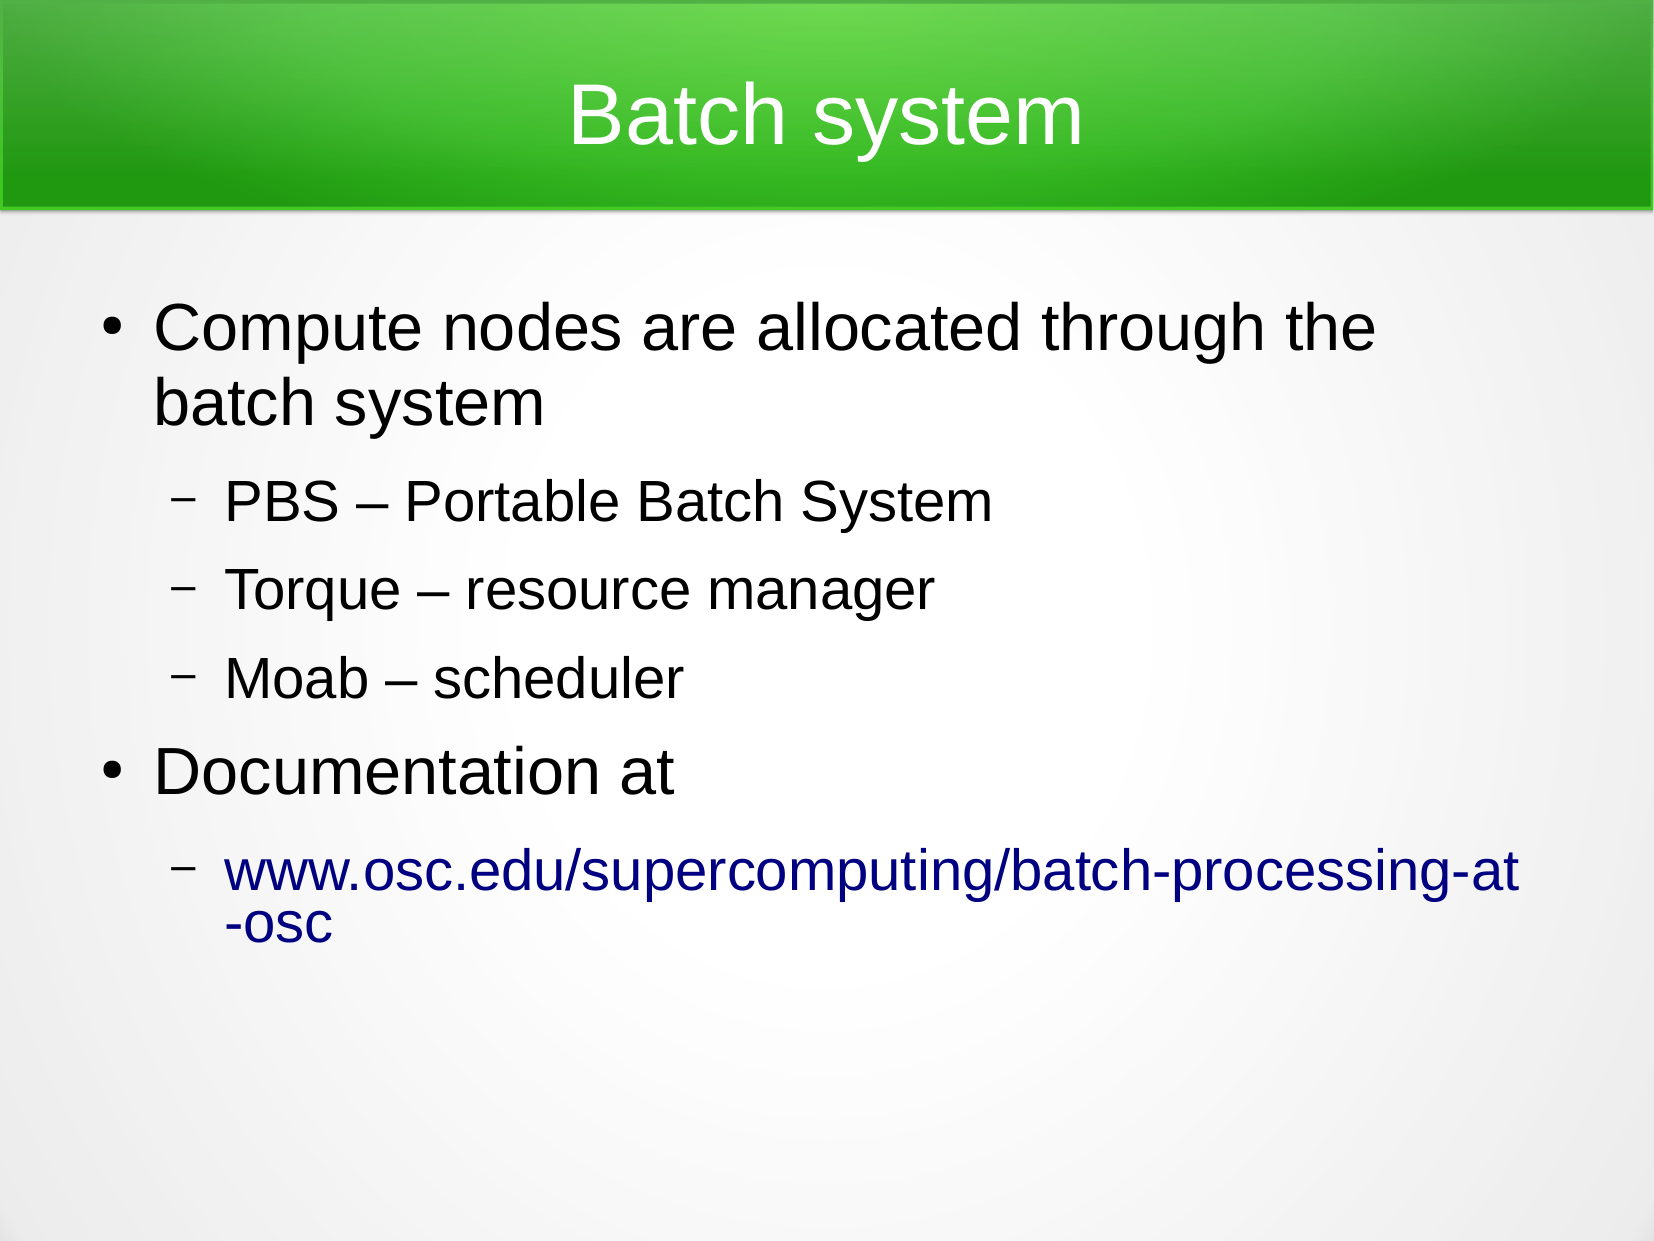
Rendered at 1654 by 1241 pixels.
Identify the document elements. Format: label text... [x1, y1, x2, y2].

list Compute nodes are allocated through the batch system PBS – Portable Batch System Torque – resource manager Moab – scheduler Documentation at www.osc.edu/supercomputing/batch-processing-at-osc [82, 290, 1538, 1010]
title Batch system [82, 49, 1571, 179]
